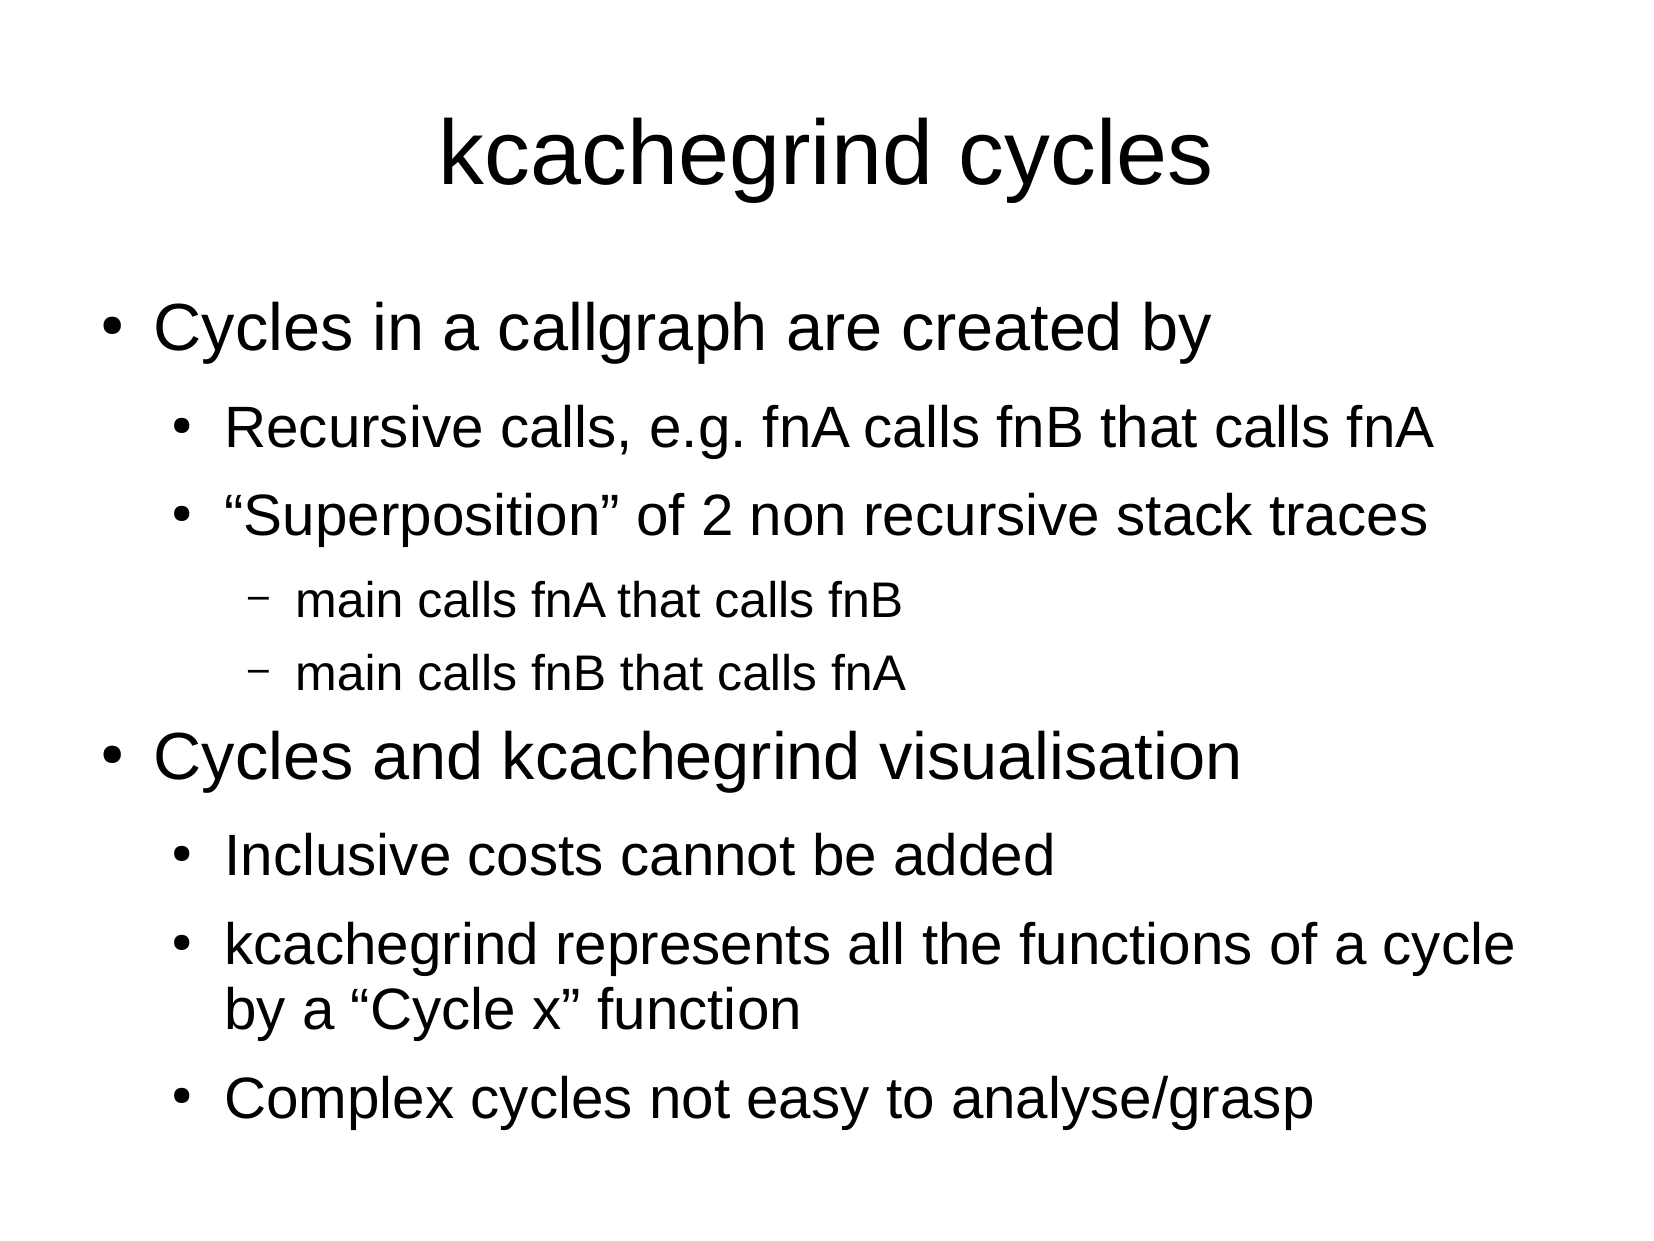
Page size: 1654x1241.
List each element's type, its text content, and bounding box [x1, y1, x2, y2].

list Cycles in a callgraph are created by Recursive calls, e.g. fnA calls fnB that calls fnA “Superposition” of 2 non recursive stack traces main calls fnA that calls fnB main calls fnB that calls fnA Cycles and kcachegrind visualisation Inclusive costs cannot be added kcachegrind represents all the functions of a cycle by a “Cycle x” function Complex cycles not easy to analyse/grasp [82, 290, 1571, 1186]
title kcachegrind cycles [82, 49, 1571, 257]
